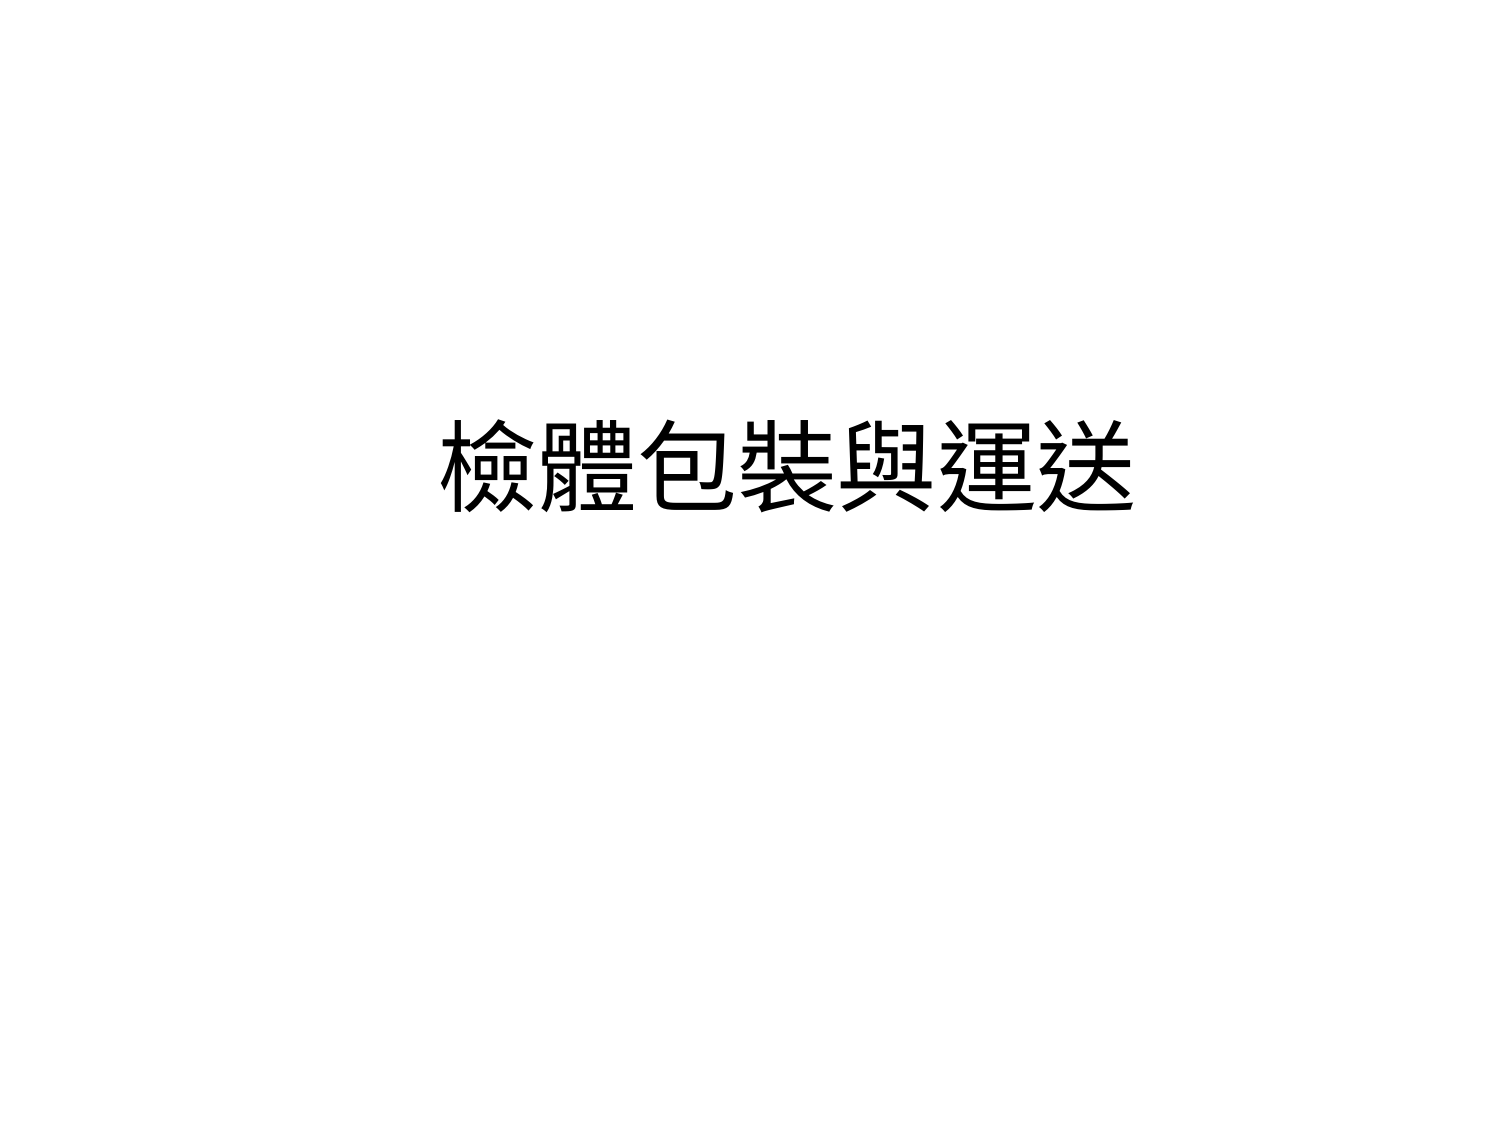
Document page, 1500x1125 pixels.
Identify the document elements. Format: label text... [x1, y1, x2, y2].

title 檢體包裝與運送 [112, 397, 1463, 727]
